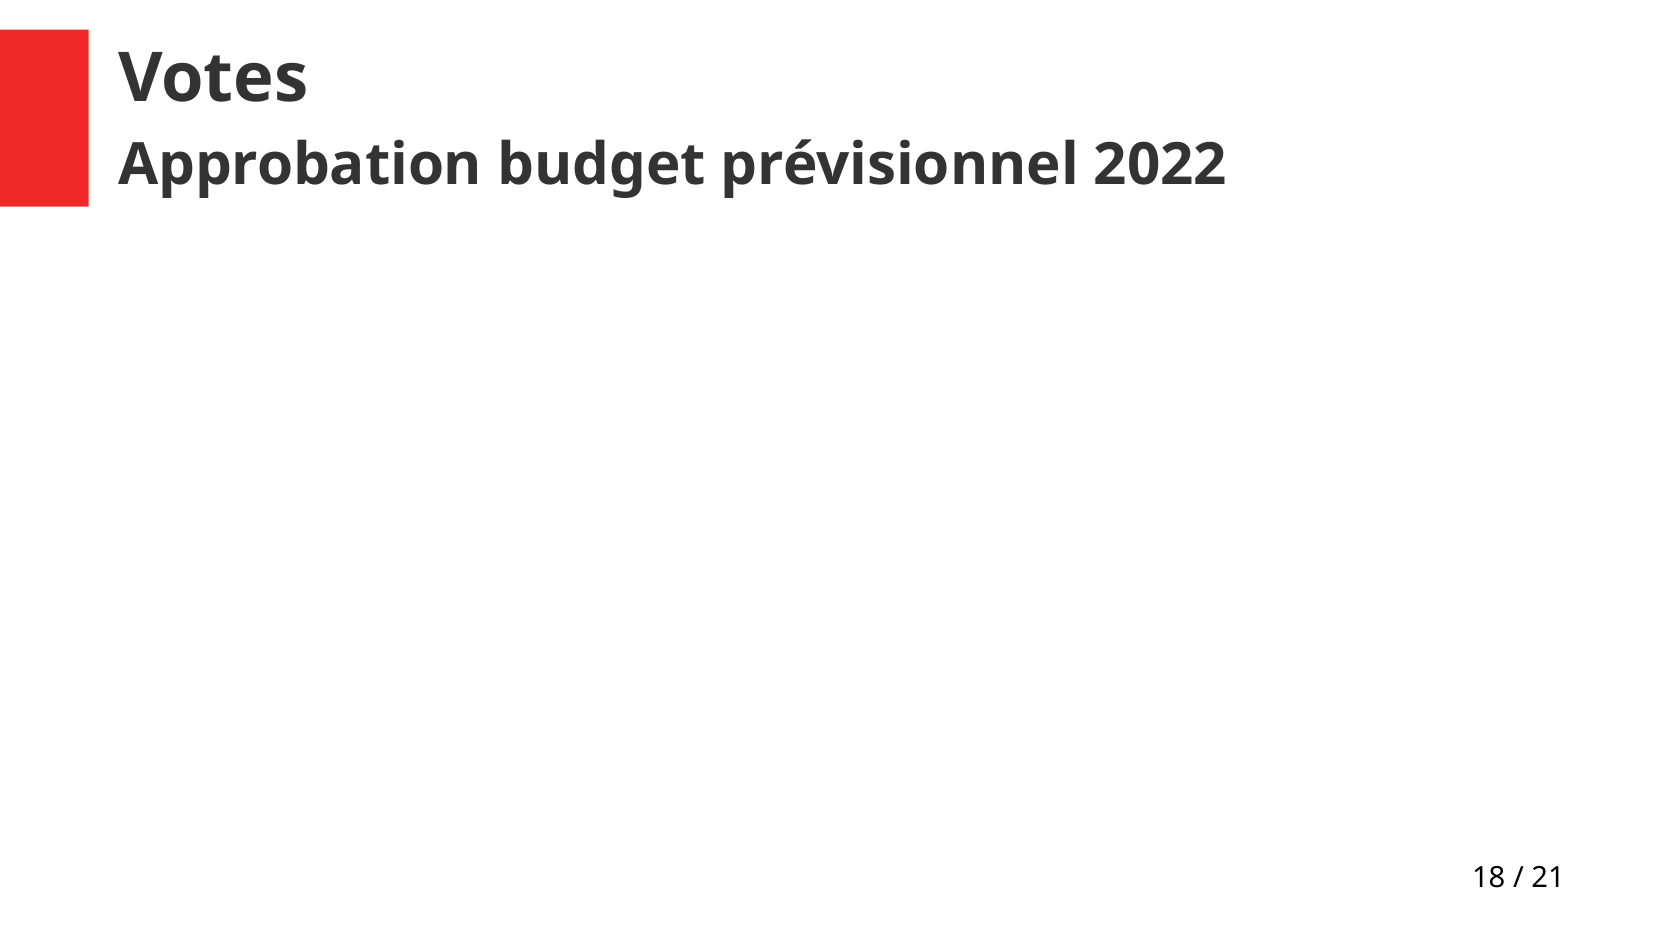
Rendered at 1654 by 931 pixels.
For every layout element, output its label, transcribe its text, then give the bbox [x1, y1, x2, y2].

title Votes Approbation budget prévisionnel 2022 [118, 37, 1571, 193]
